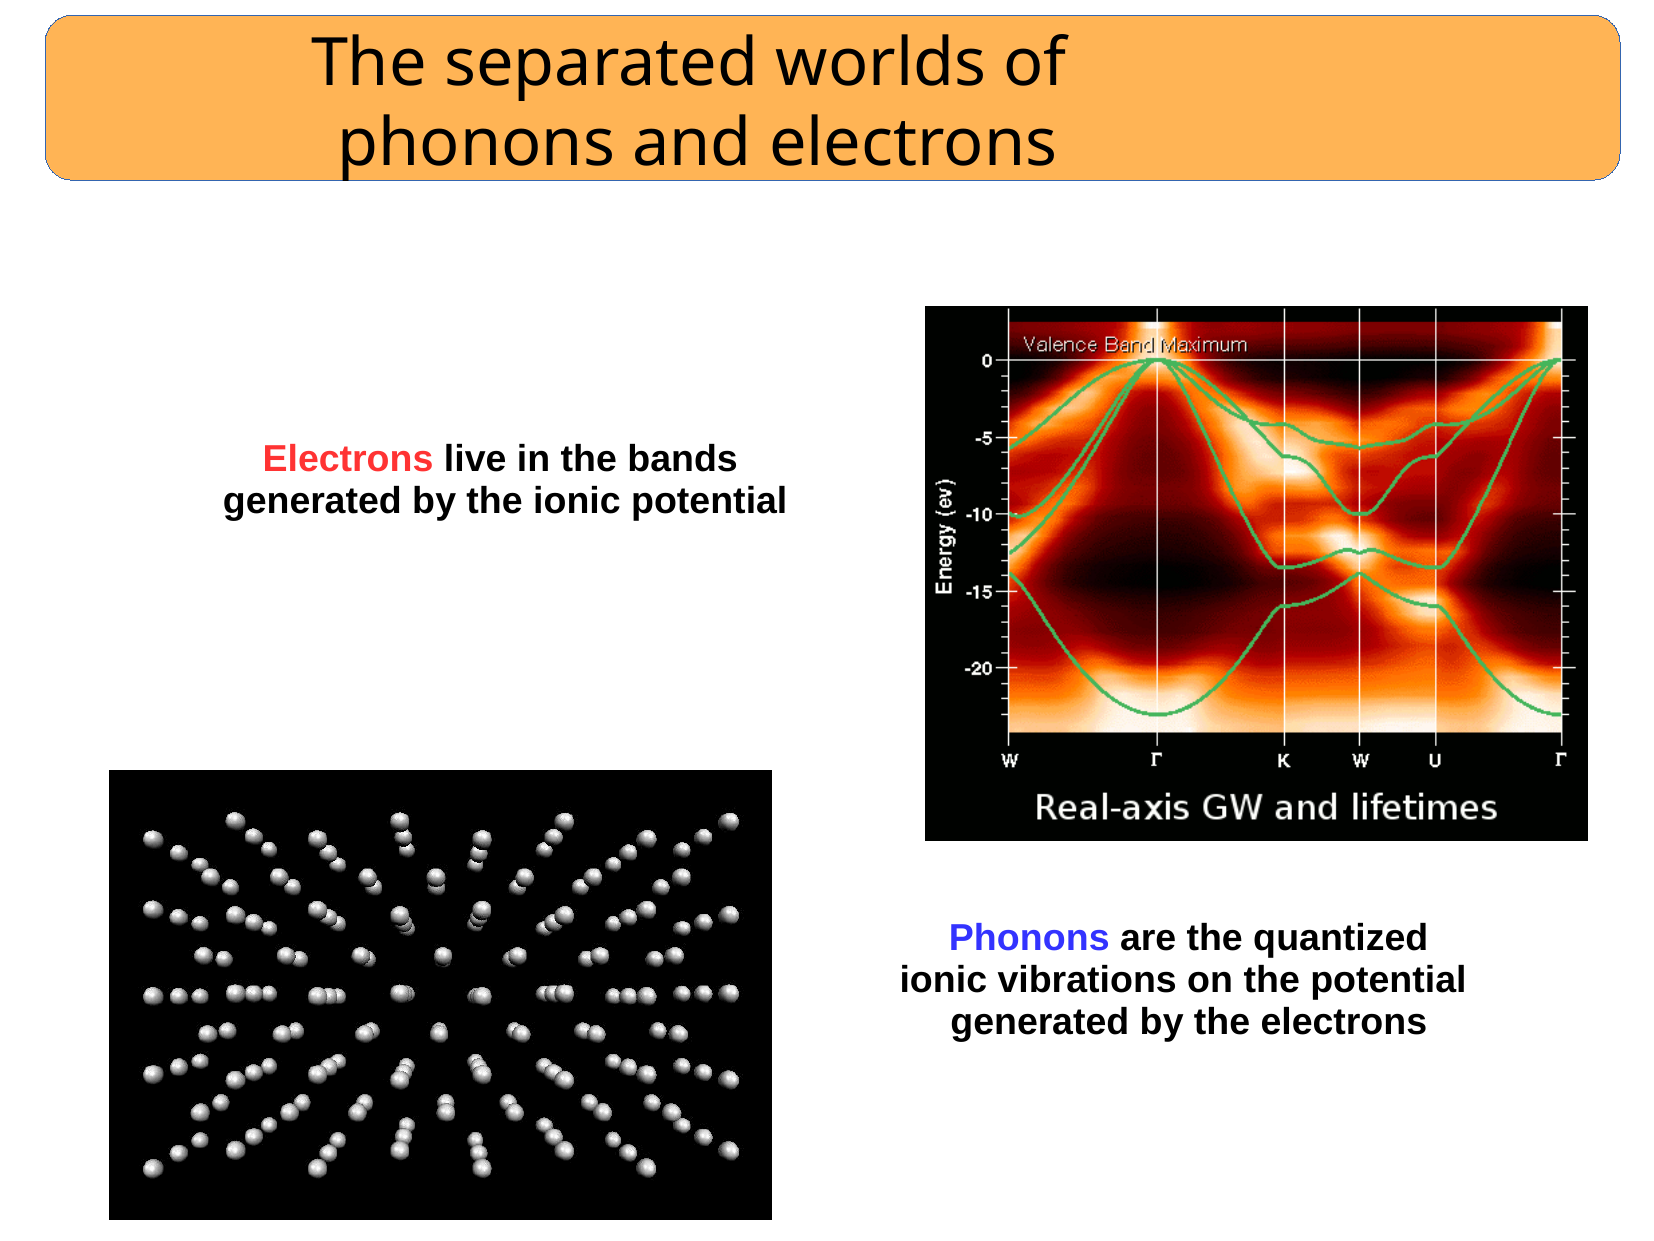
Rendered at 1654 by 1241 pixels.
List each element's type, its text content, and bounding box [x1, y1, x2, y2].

picture [109, 770, 772, 1220]
text_box [45, 15, 343, 181]
title The separated worlds of phonons and electrons [296, 11, 1572, 166]
text_box Electrons live in the bands generated by the ionic potential [165, 430, 846, 546]
picture [925, 306, 1588, 841]
text_box Phonons are the quantized ionic vibrations on the potential generated by the electrons [843, 909, 1535, 1075]
text_box [349, 15, 1621, 181]
